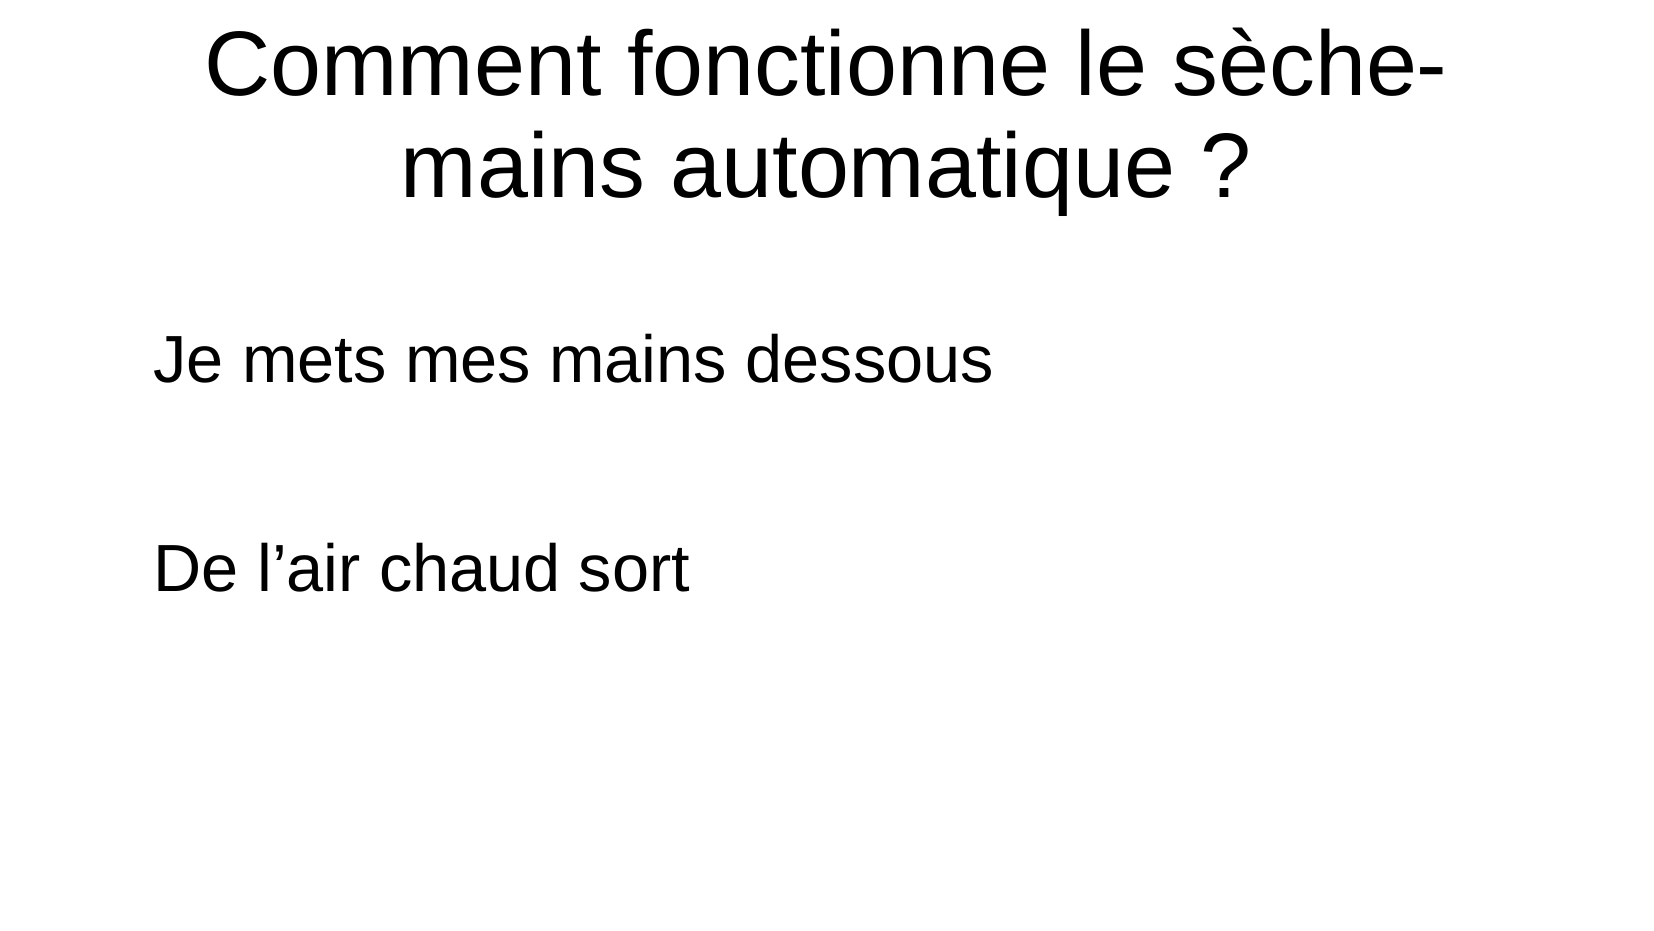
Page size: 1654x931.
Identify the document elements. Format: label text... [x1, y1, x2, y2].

list Je mets mes mains dessous De l’air chaud sort [82, 217, 1571, 758]
title Comment fonctionne le sèche-mains automatique ? [82, 12, 1571, 217]
